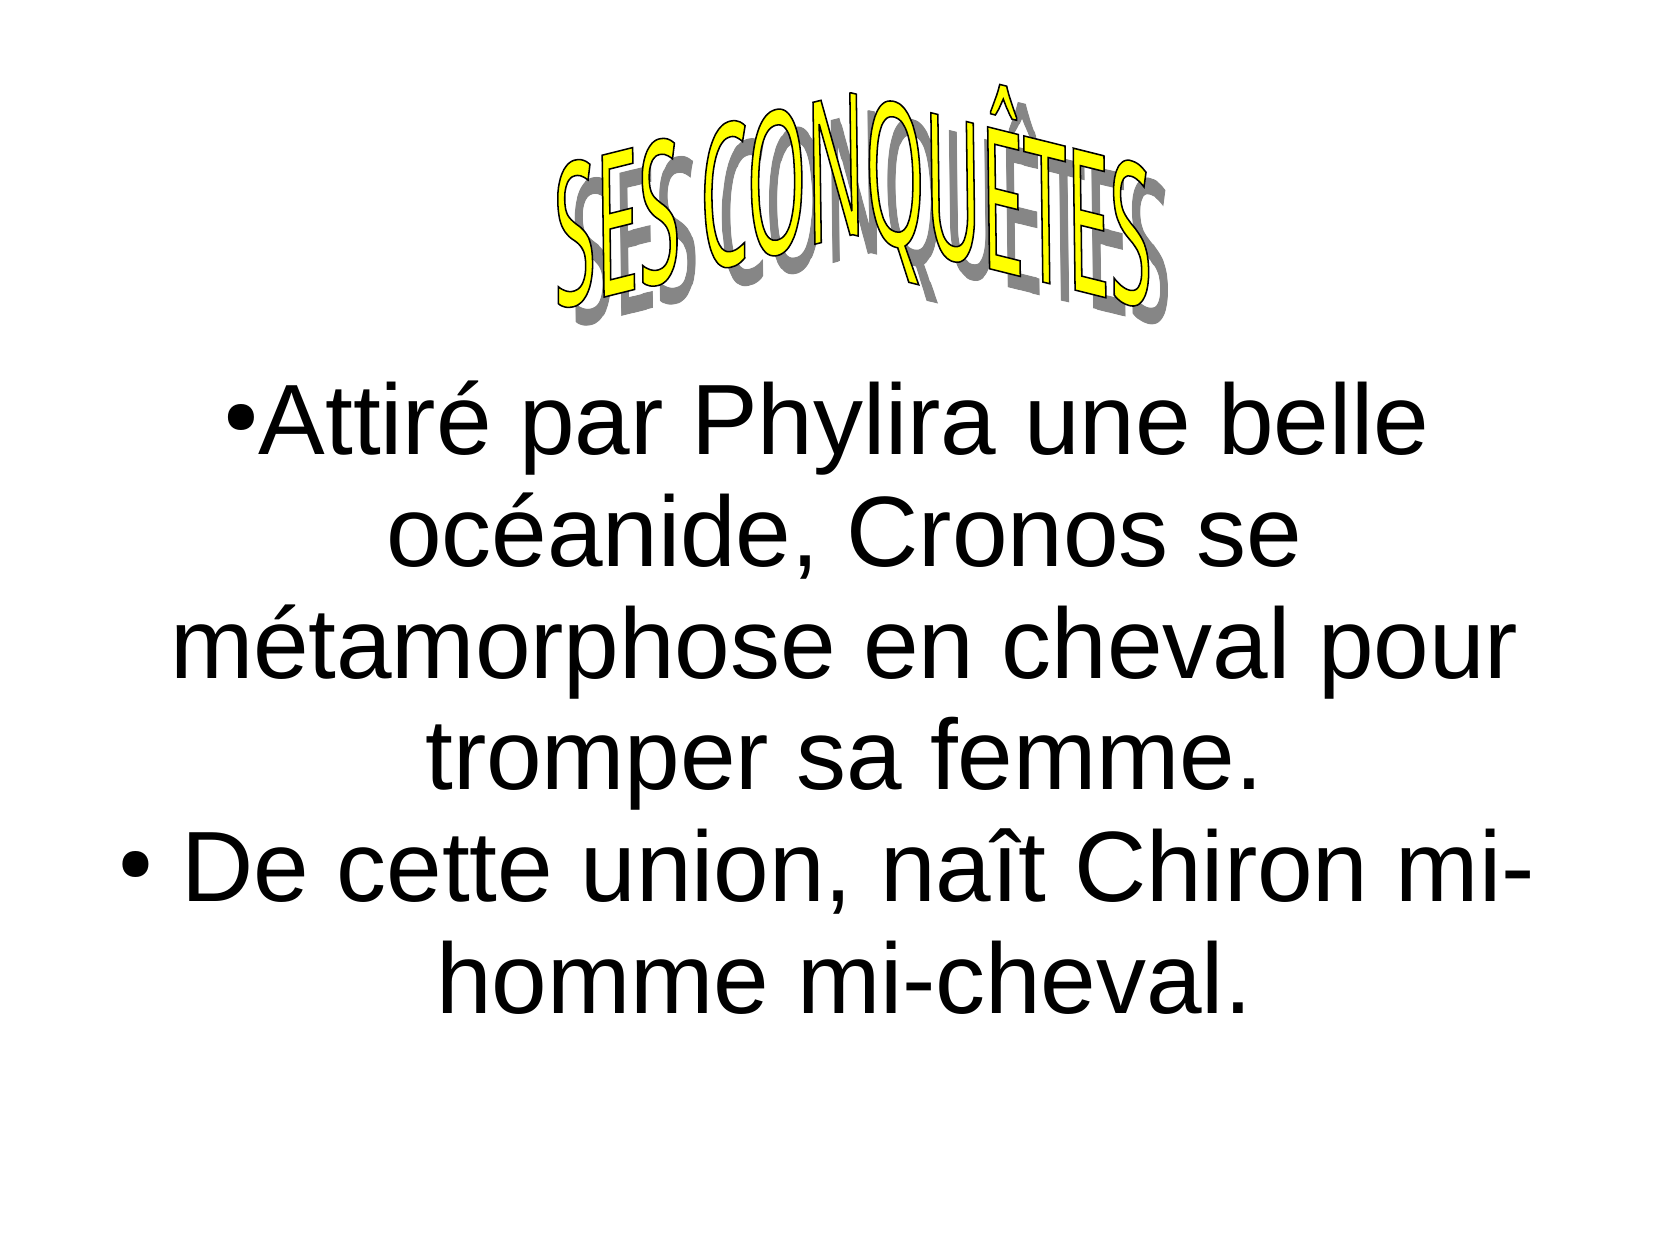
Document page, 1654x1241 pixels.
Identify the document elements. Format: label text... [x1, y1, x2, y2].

text_box SES CONQUÊTES [557, 159, 593, 290]
text_box SES CONQUÊTES [990, 84, 1017, 121]
text_box SES CONQUÊTES [869, 100, 921, 285]
text_box SES CONQUÊTES [813, 92, 859, 245]
text_box SES CONQUÊTES [602, 147, 635, 290]
subtitle Attiré par Phylira une belle océanide, Cronos se métamorphose en cheval pour tromper sa femme. De cette union, naît Chiron mi-homme mi-cheval. [82, 290, 1571, 1109]
text_box SES CONQUÊTES [1113, 160, 1149, 290]
text_box SES CONQUÊTES [930, 112, 975, 263]
text_box SES CONQUÊTES [1073, 148, 1106, 290]
text_box SES CONQUÊTES [1023, 135, 1066, 284]
text_box SES CONQUÊTES [642, 138, 678, 287]
text_box SES CONQUÊTES [987, 126, 1021, 277]
text_box SES CONQUÊTES [751, 109, 802, 256]
text_box SES CONQUÊTES [704, 120, 746, 268]
